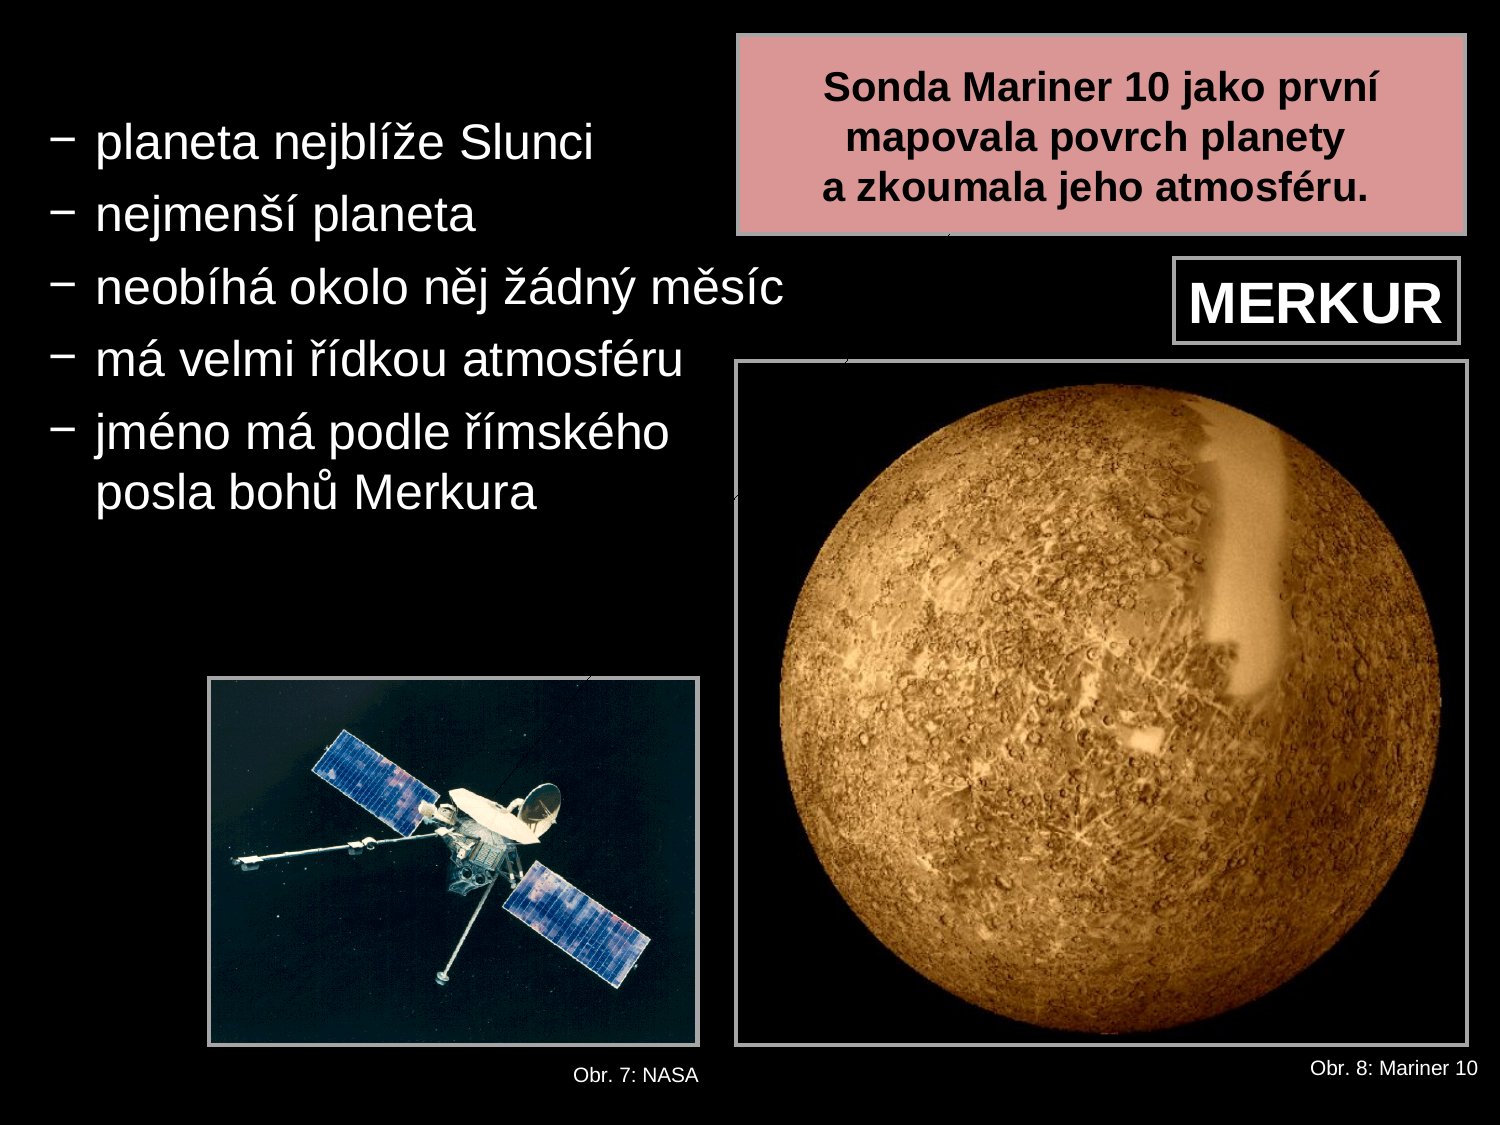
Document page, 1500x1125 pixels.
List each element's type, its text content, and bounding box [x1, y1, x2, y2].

text_box MERKUR [1173, 257, 1459, 344]
text_box planeta nejblíže Slunci nejmenší planeta neobíhá okolo něj žádný měsíc má velmi řídkou atmosféru jméno má podle římského posla bohů Merkura [33, 101, 800, 528]
text_box Sonda Mariner 10 jako první mapovala povrch planety a zkoumala jeho atmosféru. [738, 35, 1465, 235]
picture [210, 679, 696, 1043]
picture [738, 363, 1465, 1043]
text_box Obr. 7: NASA [558, 1053, 714, 1095]
text_box Obr. 8: Mariner 10 [1295, 1046, 1494, 1088]
